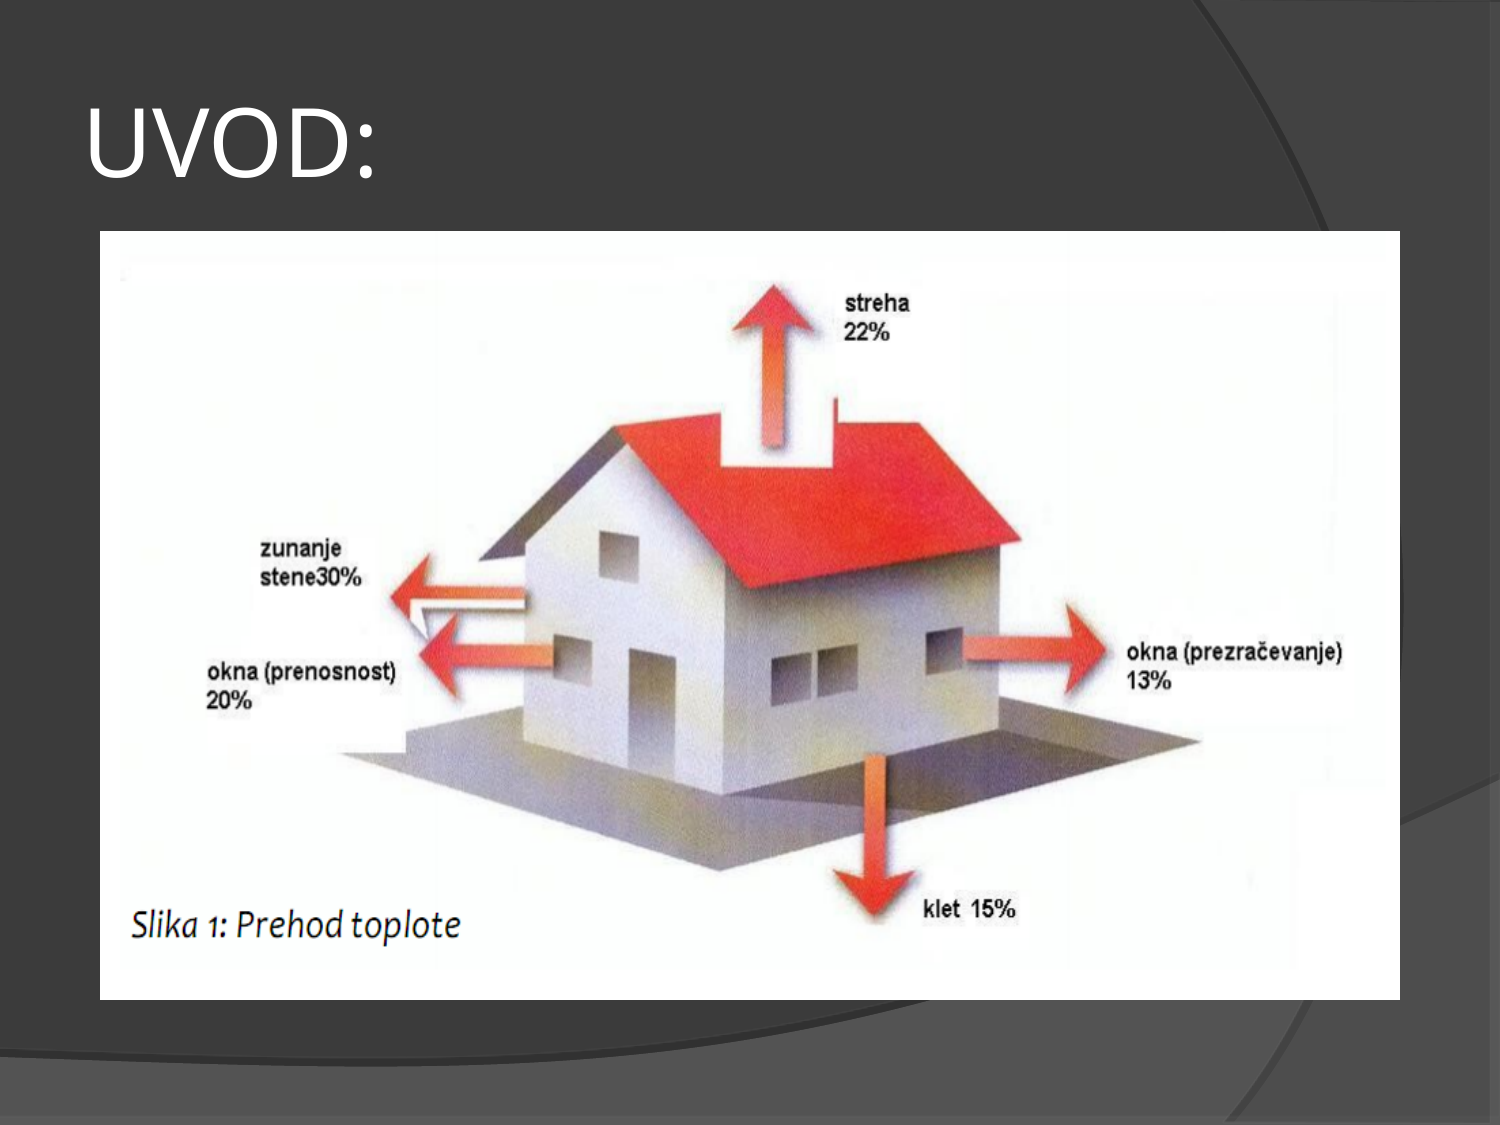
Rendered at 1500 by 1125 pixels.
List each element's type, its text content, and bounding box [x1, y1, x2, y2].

list [75, 262, 1300, 1005]
title UVOD: [75, 45, 1300, 233]
picture [100, 231, 1400, 1000]
